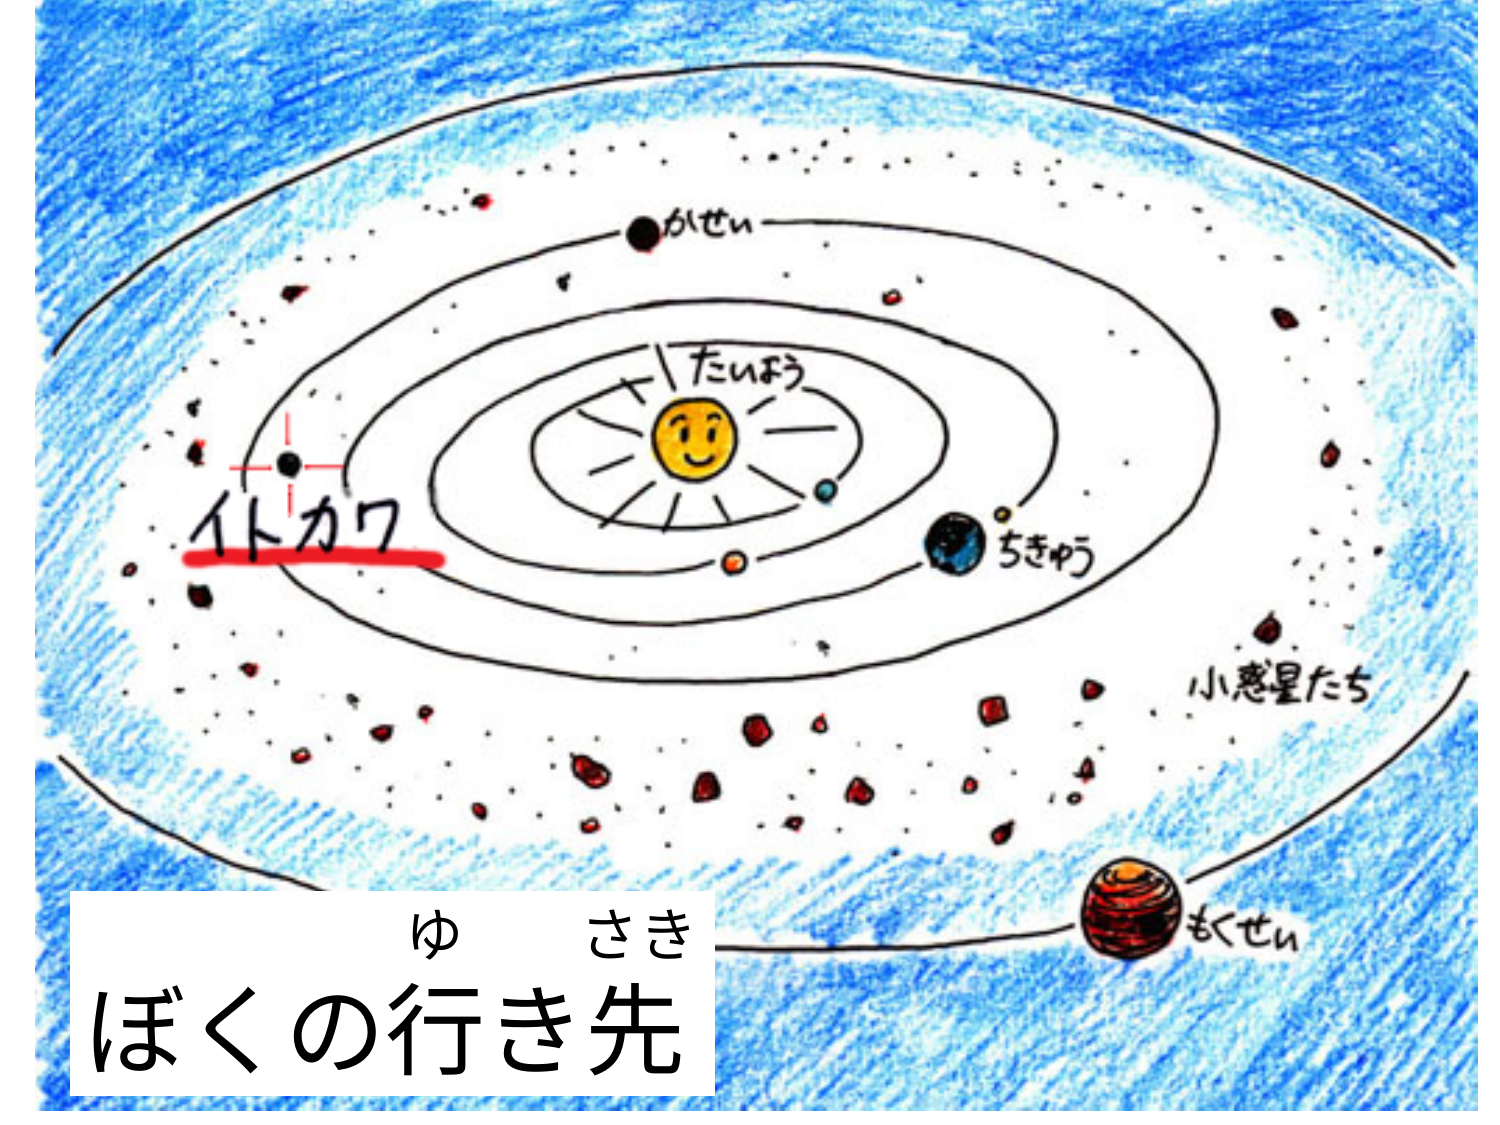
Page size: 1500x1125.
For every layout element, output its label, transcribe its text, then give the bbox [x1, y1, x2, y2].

text_box ゆ さき ぼくの行き先 [70, 891, 715, 1096]
picture [35, 0, 1478, 1111]
